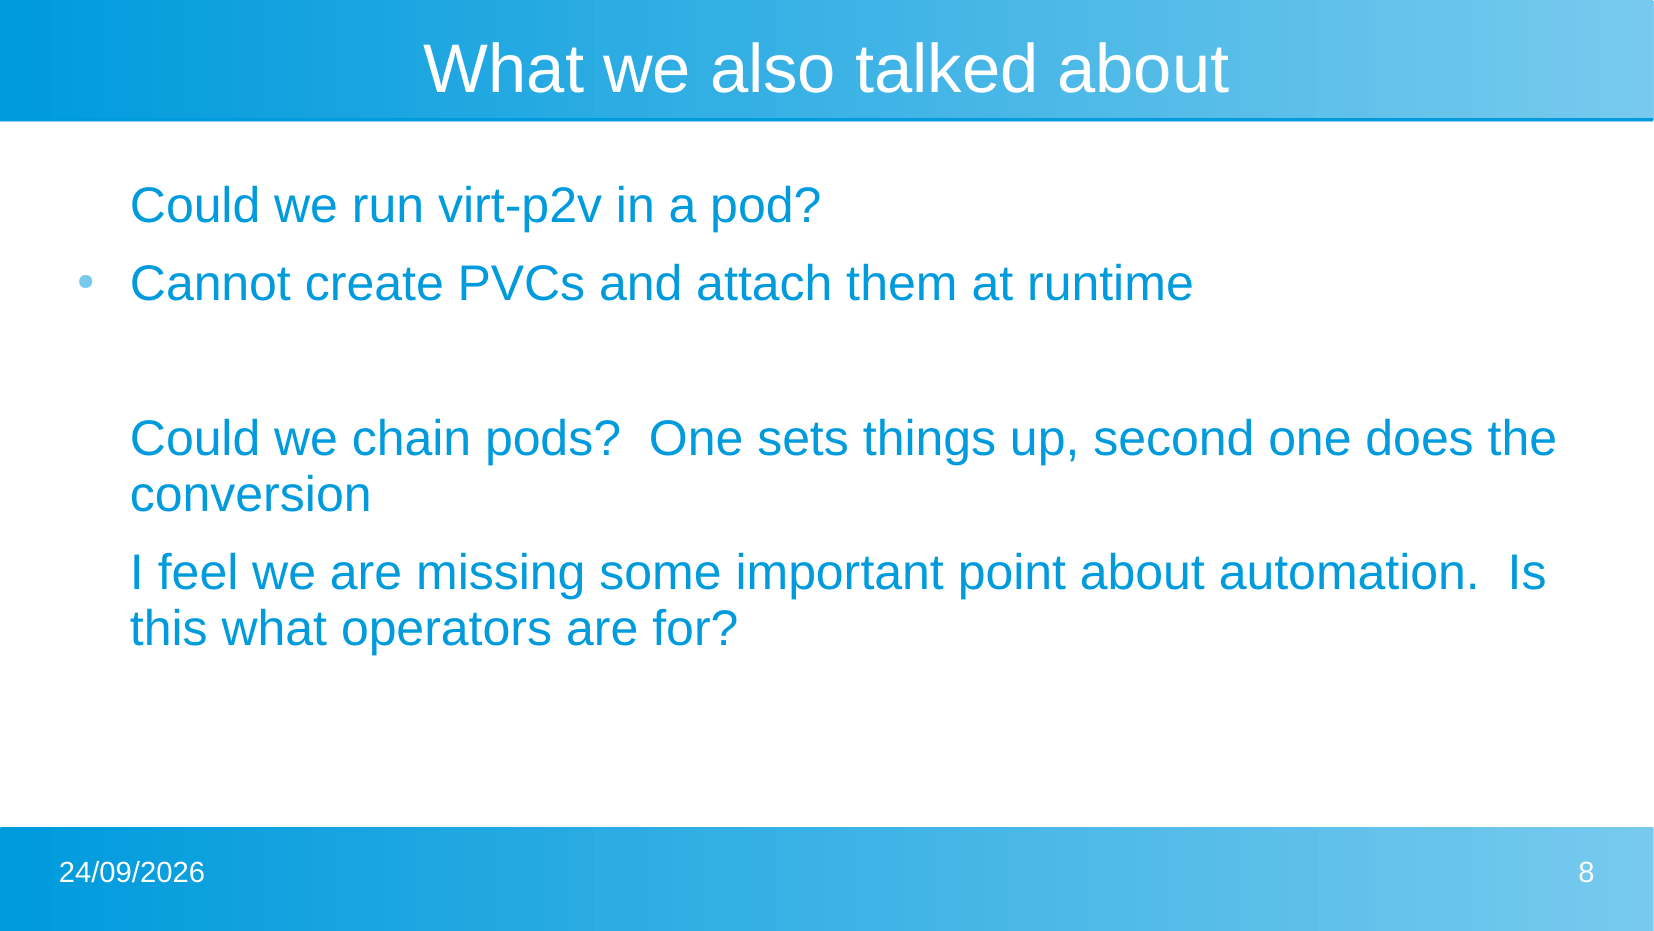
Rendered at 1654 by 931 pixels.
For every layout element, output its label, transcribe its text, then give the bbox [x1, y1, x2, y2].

title What we also talked about [59, 29, 1595, 108]
list Could we run virt-p2v in a pod? Cannot create PVCs and attach them at runtime Could we chain pods? One sets things up, second one does the conversion I feel we are missing some important point about automation. Is this what operators are for? [59, 177, 1595, 768]
